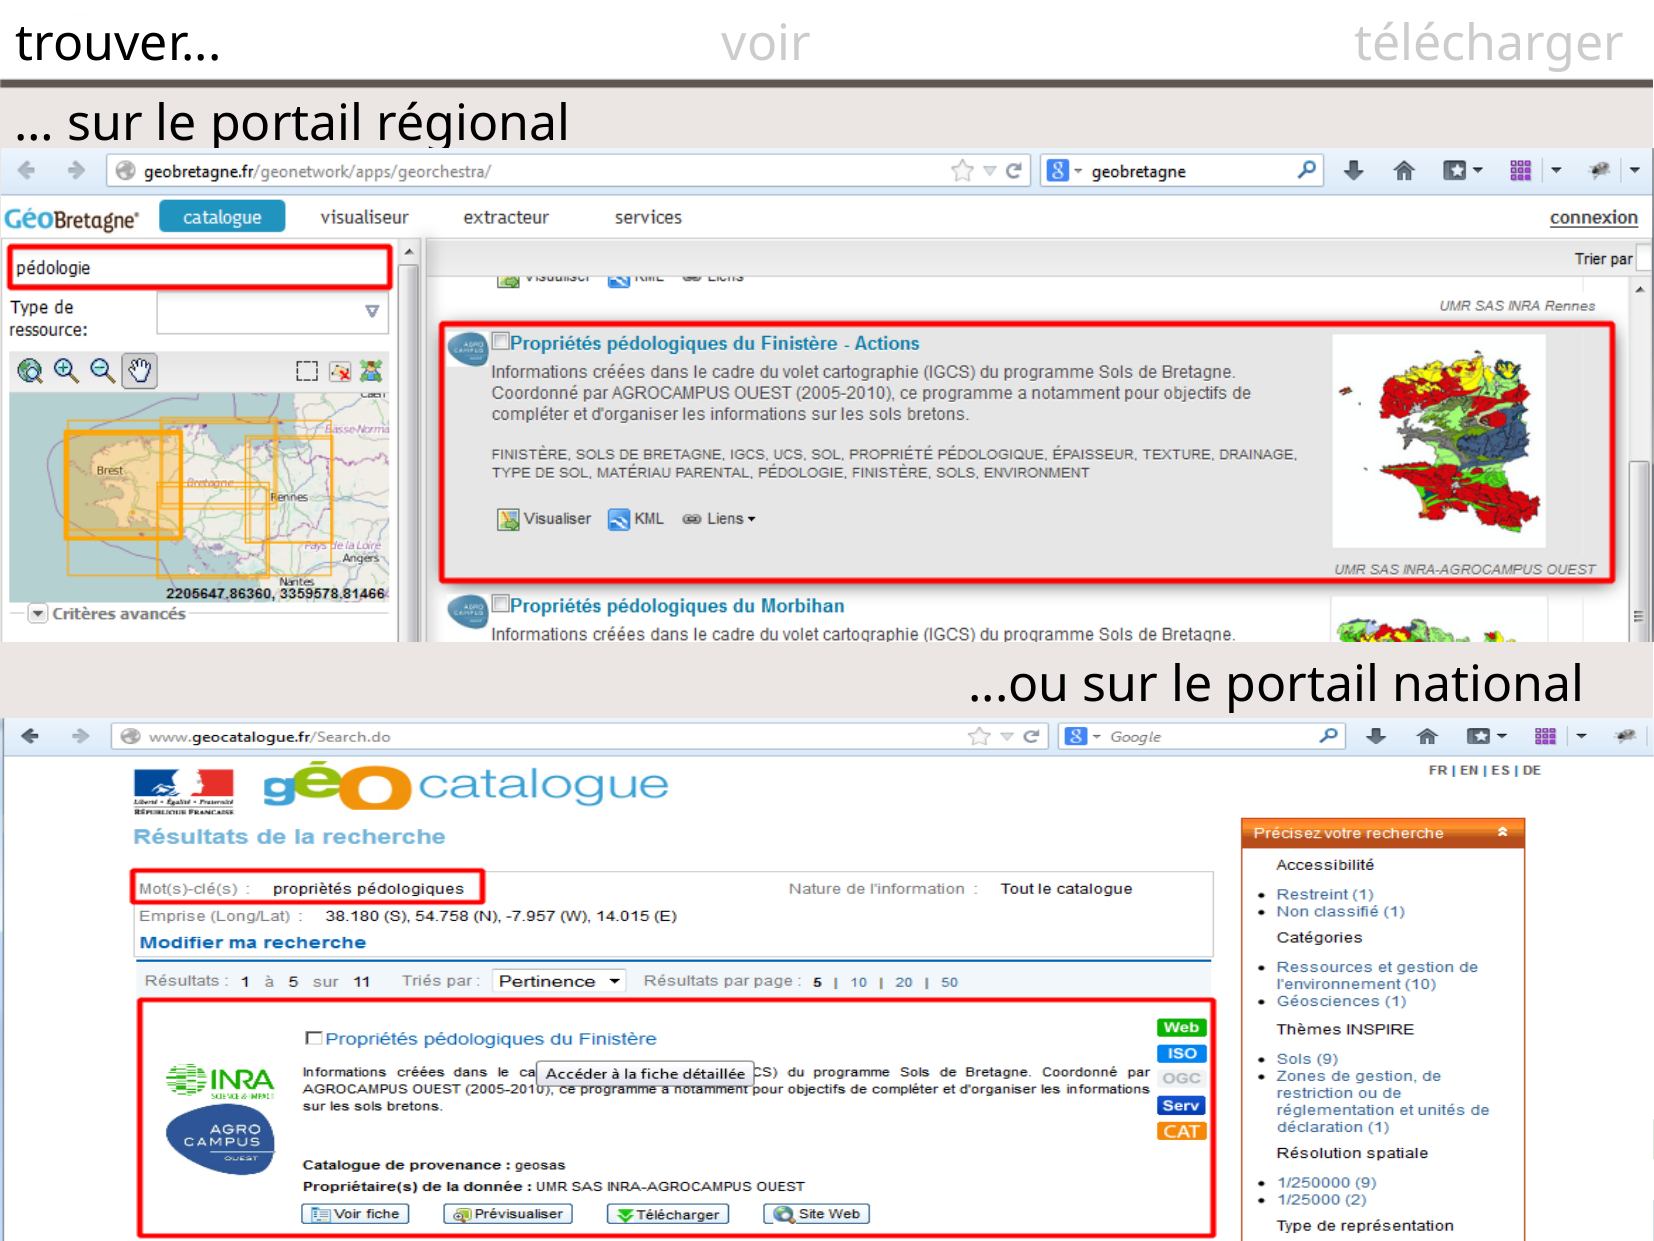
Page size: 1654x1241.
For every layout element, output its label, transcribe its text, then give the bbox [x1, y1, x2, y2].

picture [0, 1, 1654, 1241]
text_box … sur le portail régional [0, 79, 631, 153]
text_box ...ou sur le portail national [953, 640, 1645, 714]
text_box voir [707, 0, 832, 74]
text_box trouver... [0, 0, 256, 74]
text_box télécharger [1339, 0, 1654, 74]
